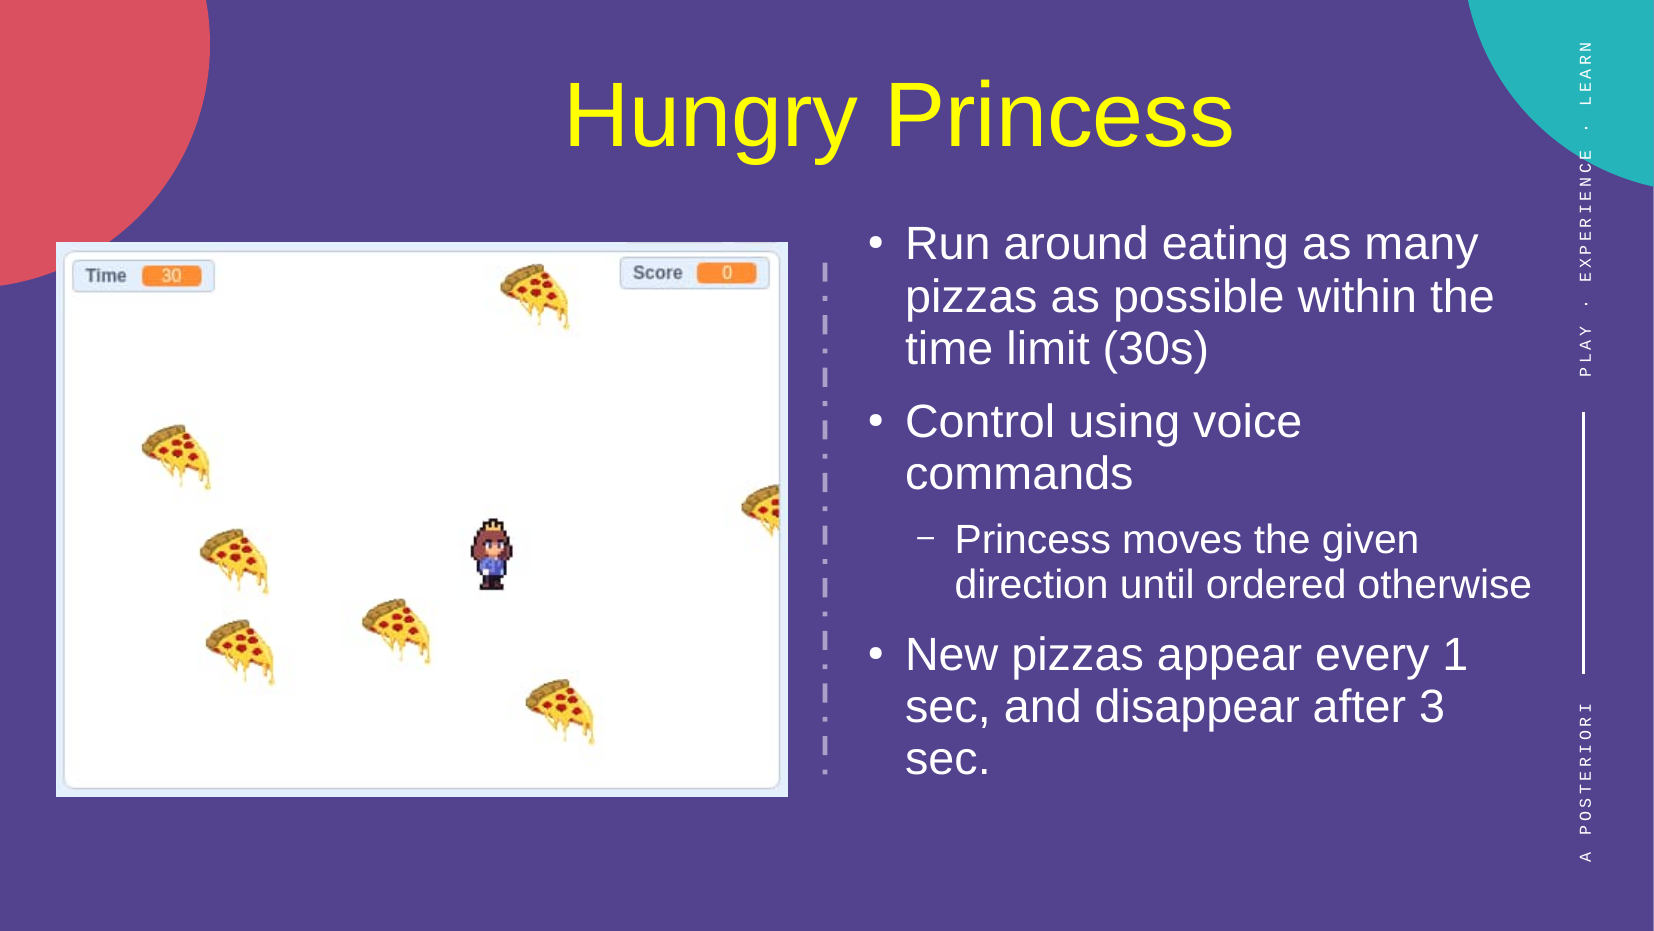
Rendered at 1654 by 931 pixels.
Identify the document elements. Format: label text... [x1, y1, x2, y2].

list Run around eating as many pizzas as possible within the time limit (30s) Control using voice commands Princess moves the given direction until ordered otherwise New pizzas appear every 1 sec, and disappear after 3 sec. [855, 217, 1544, 826]
title Hungry Princess [262, 37, 1538, 193]
picture [56, 242, 788, 797]
